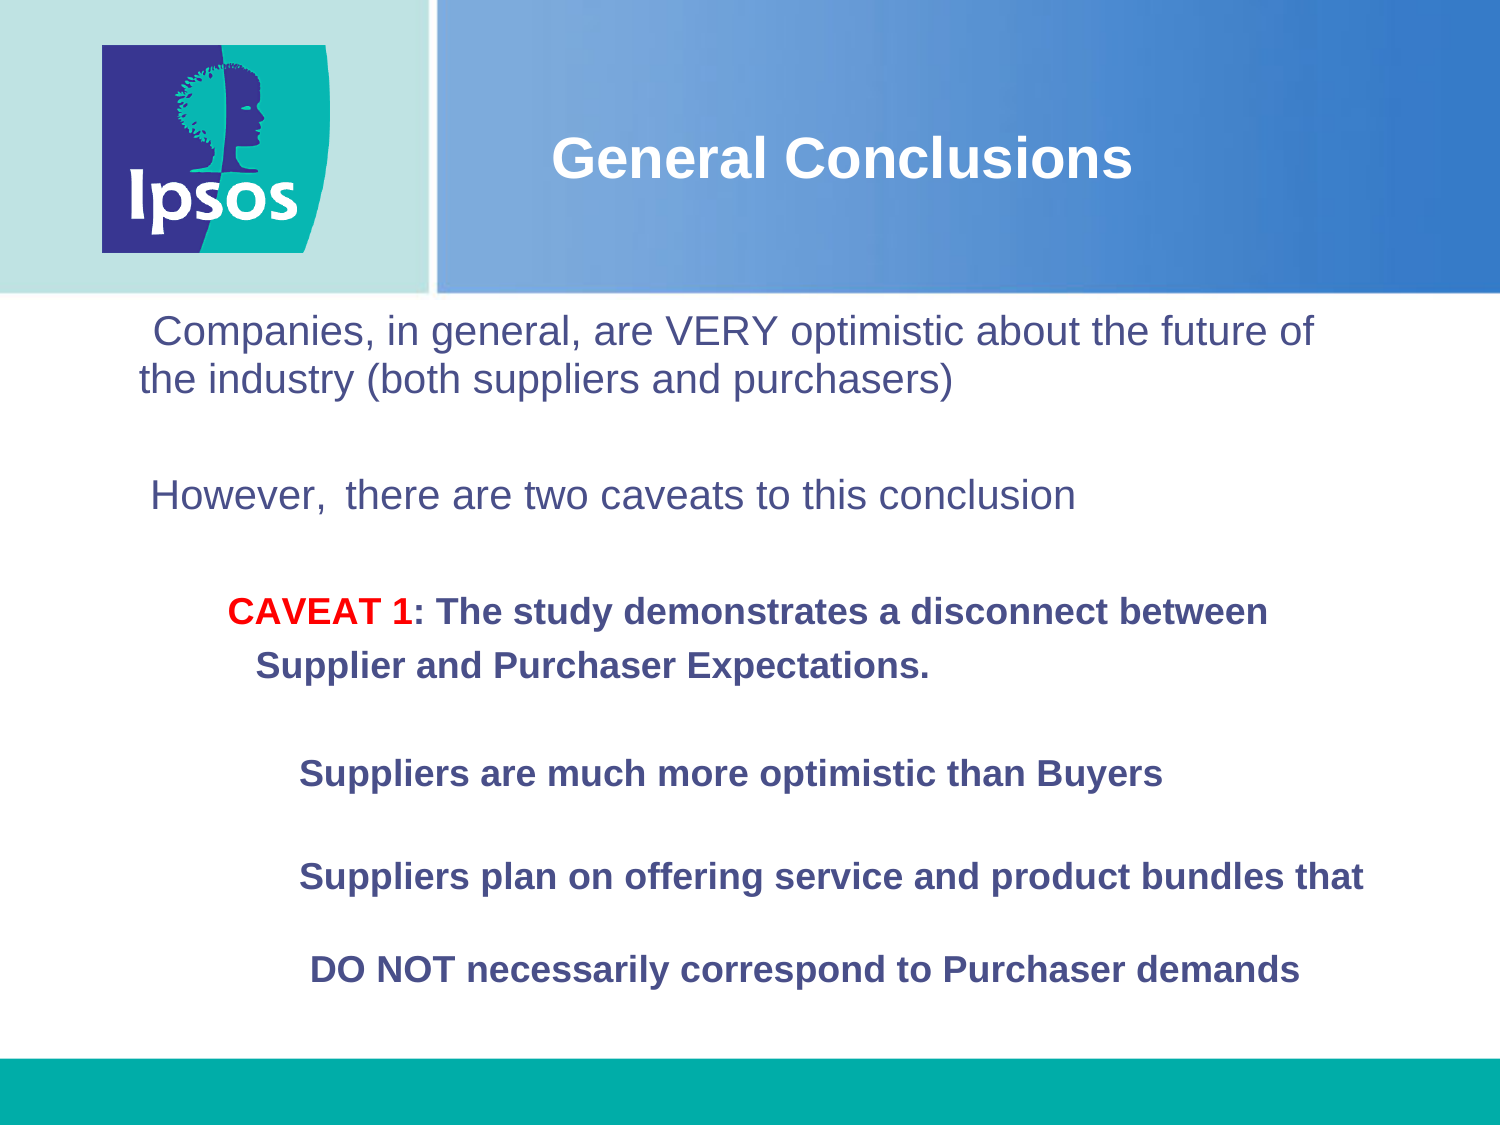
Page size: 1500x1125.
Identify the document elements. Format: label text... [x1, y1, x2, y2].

text_box Companies, in general, are VERY optimistic about the future of the industry (both suppliers and purchasers) However, there are two caveats to this conclusion CAVEAT 1: The study demonstrates a disconnect between Supplier and Purchaser Expectations. Suppliers are much more optimistic than Buyers Suppliers plan on offering service and product bundles that DO NOT necessarily correspond to Purchaser demands [123, 292, 1399, 1035]
subtitle General Conclusions [336, 113, 1349, 199]
picture [0, 0, 1500, 300]
